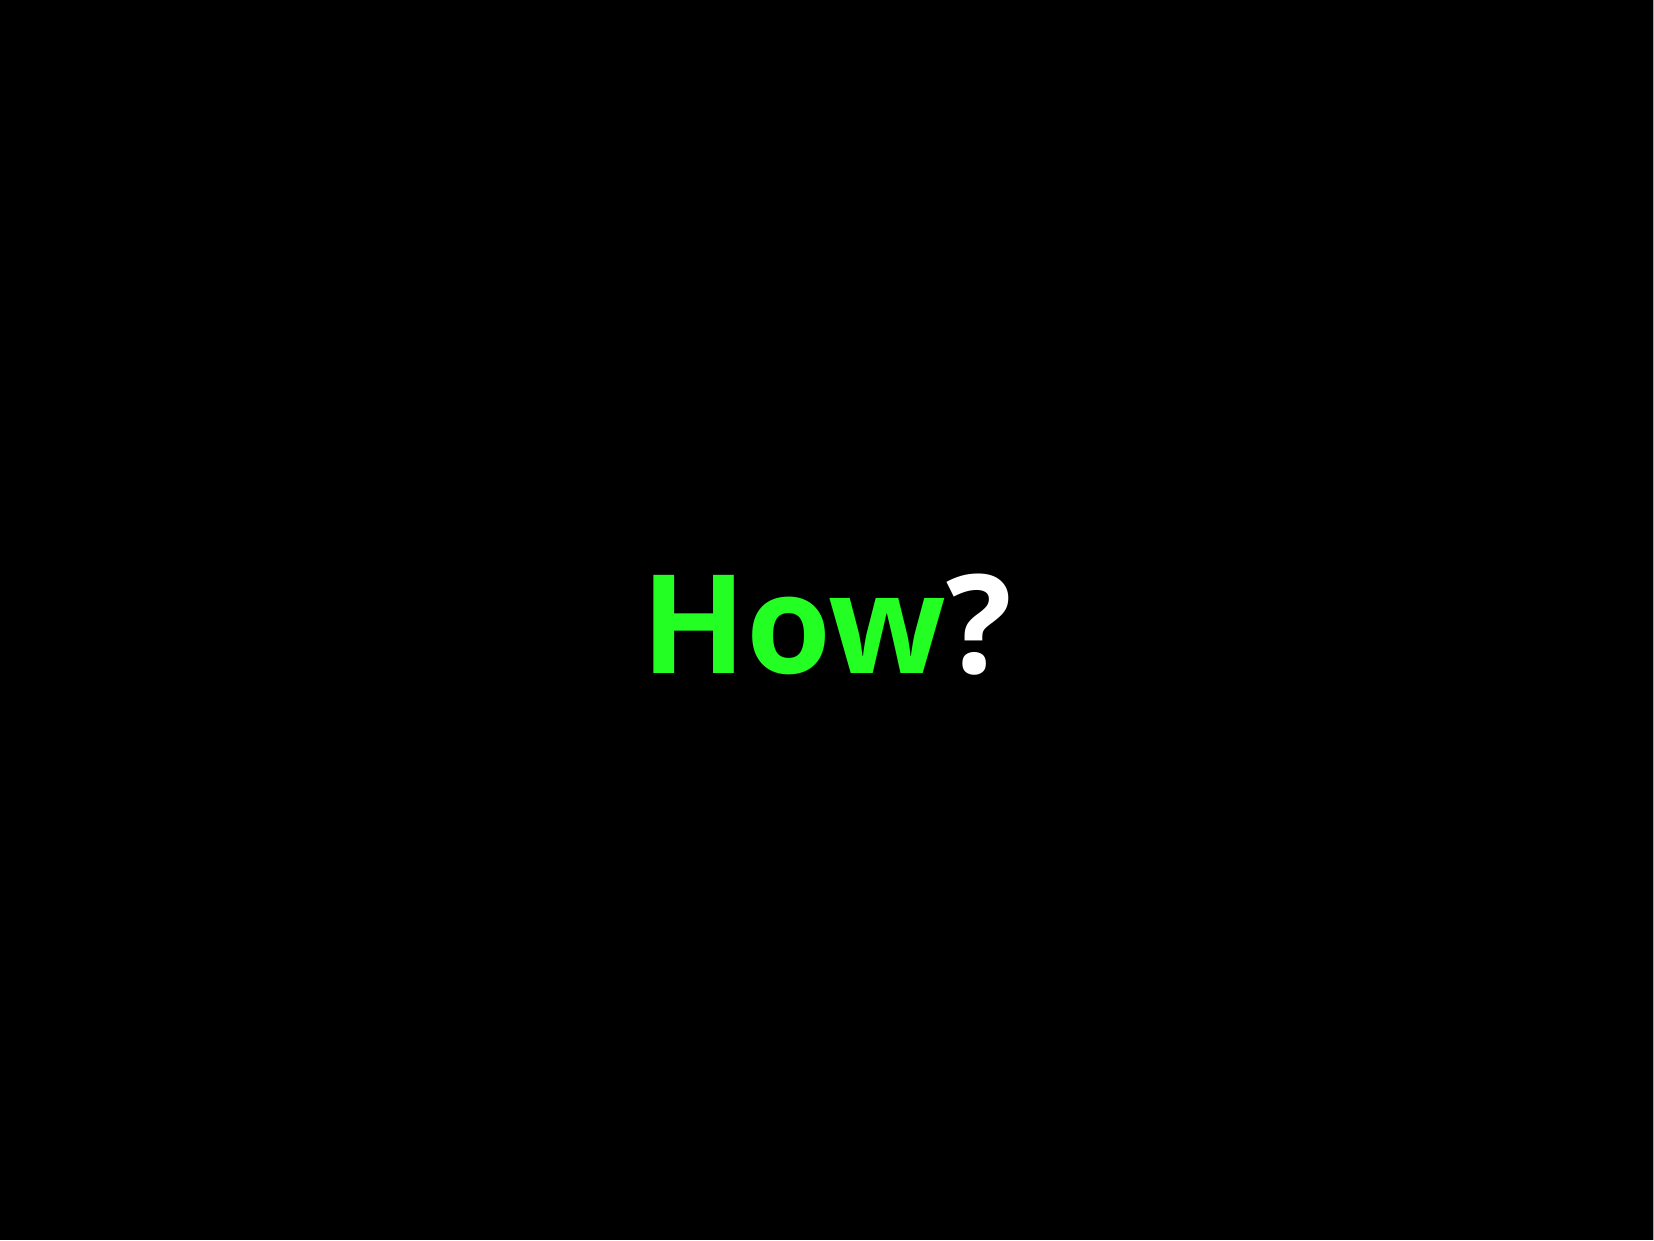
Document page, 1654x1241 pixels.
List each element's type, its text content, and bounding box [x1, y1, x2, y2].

title How? [82, 516, 1571, 724]
